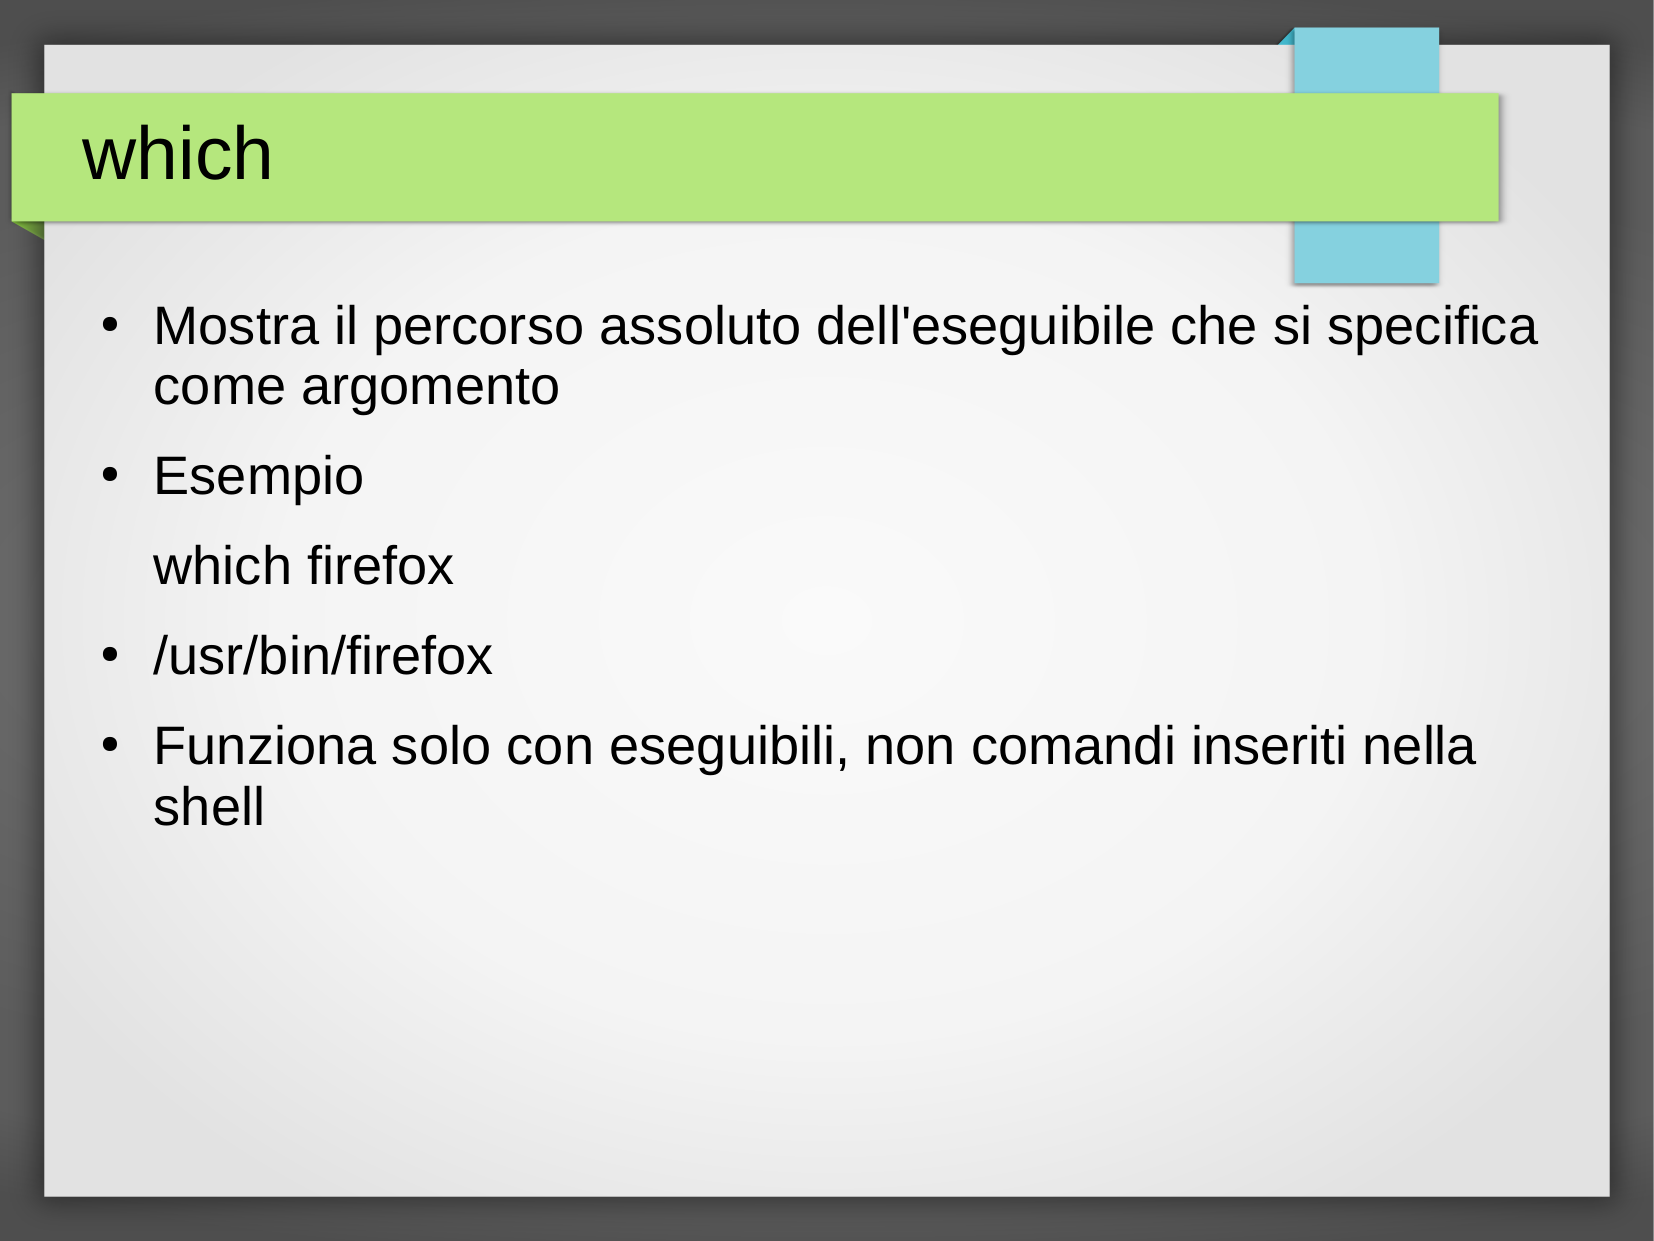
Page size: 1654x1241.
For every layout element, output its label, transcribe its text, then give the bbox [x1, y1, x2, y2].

title which [82, 94, 1264, 213]
list Mostra il percorso assoluto dell'eseguibile che si specifica come argomento Esempio which firefox /usr/bin/firefox Funziona solo con eseguibili, non comandi inseriti nella shell [82, 295, 1571, 1015]
picture [0, 0, 1654, 1241]
